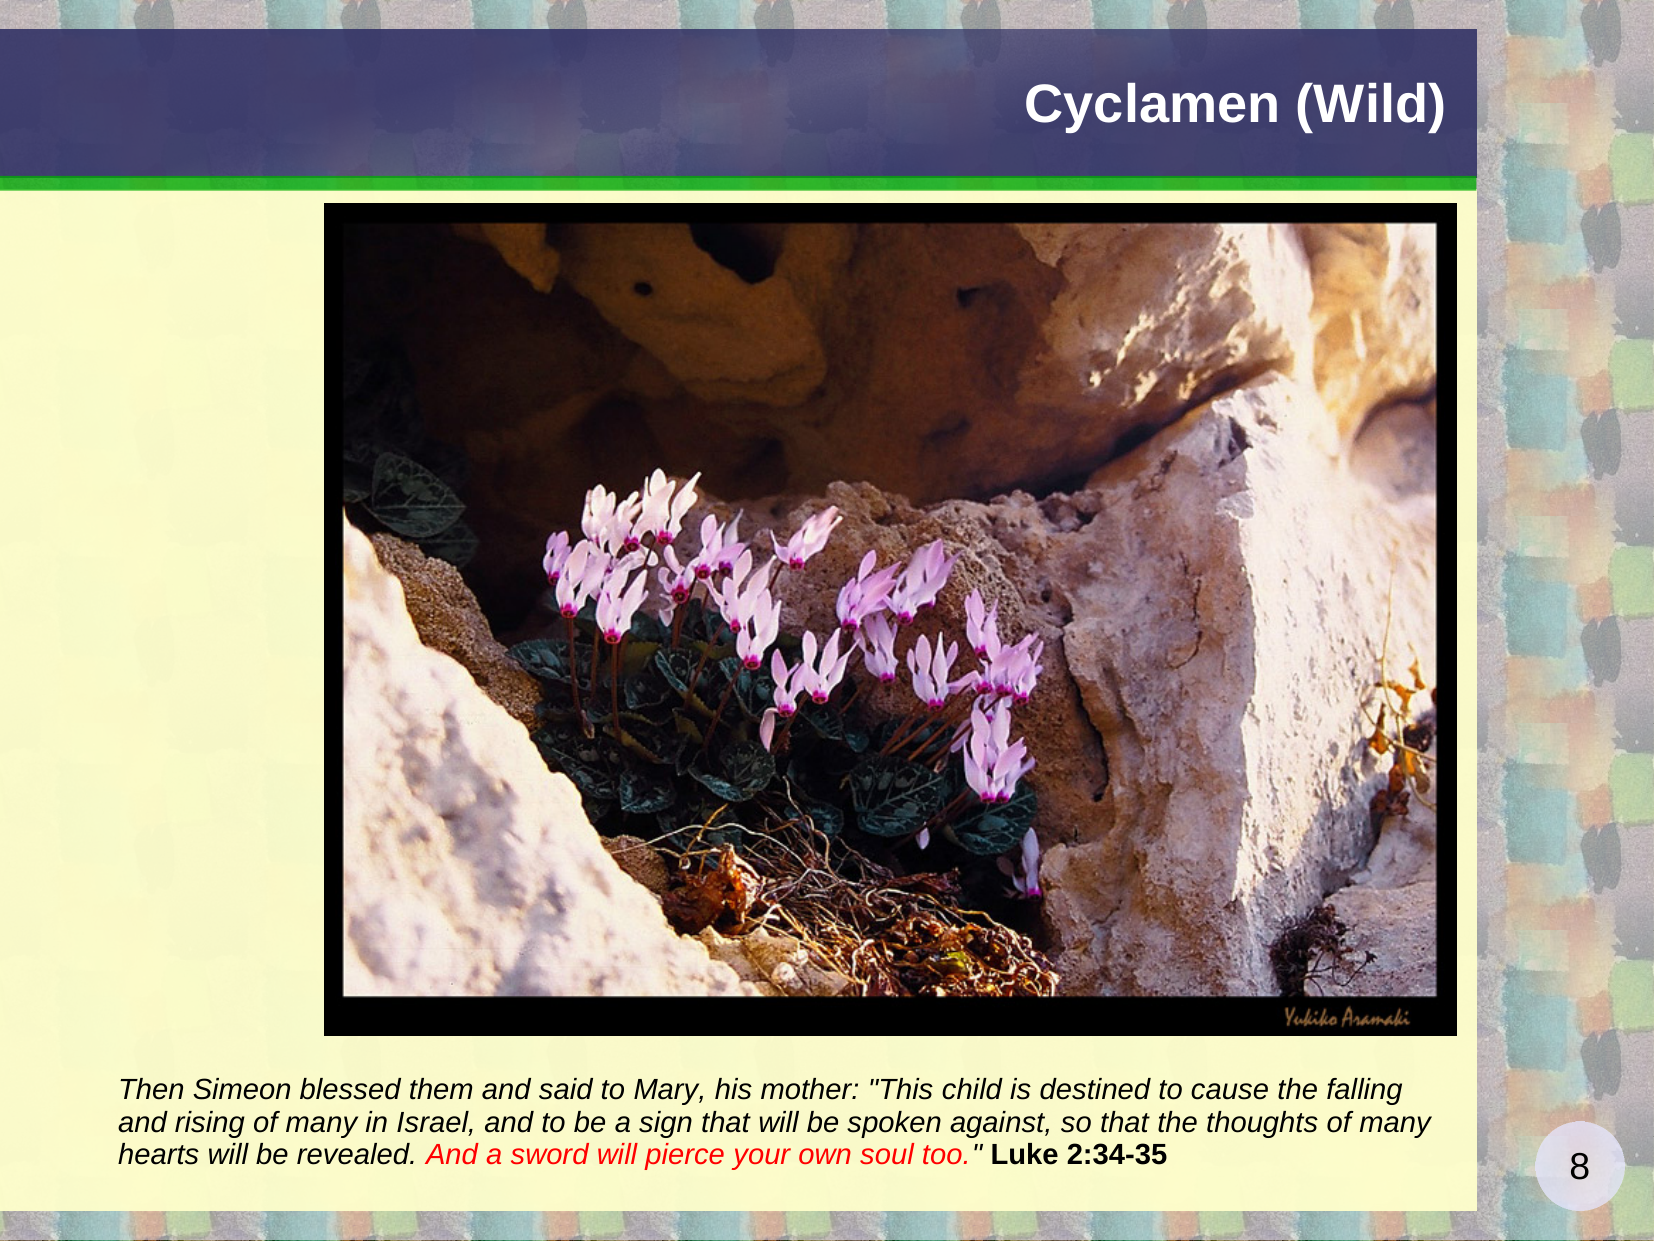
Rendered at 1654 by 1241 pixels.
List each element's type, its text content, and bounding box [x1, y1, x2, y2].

text_box Then Simeon blessed them and said to Mary, his mother: "This child is destined to cause the falling and rising of many in Israel, and to be a sign that will be spoken against, so that the thoughts of many hearts will be revealed. And a sword will pierce your own soul too." Luke 2:34-35 [118, 1072, 1447, 1204]
picture [324, 203, 1457, 1036]
title Cyclamen (Wild) [29, 59, 1447, 148]
